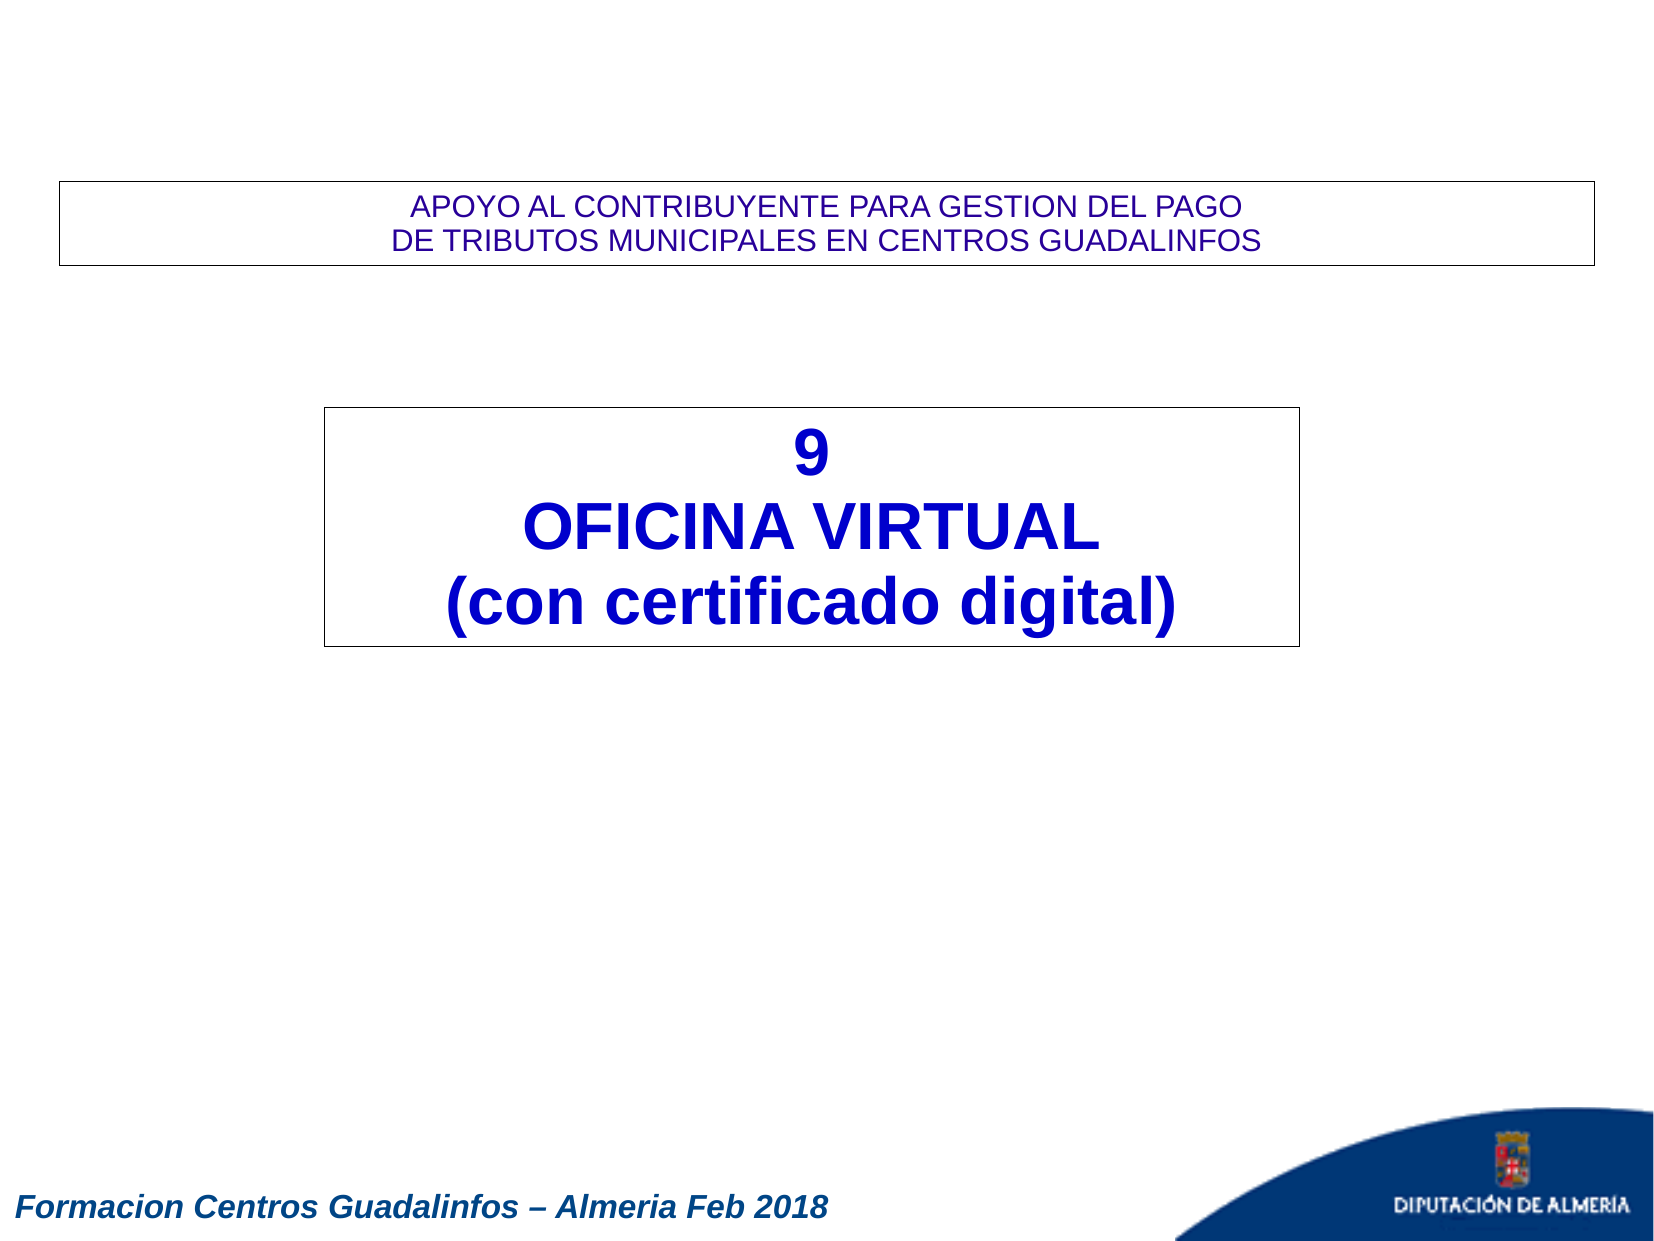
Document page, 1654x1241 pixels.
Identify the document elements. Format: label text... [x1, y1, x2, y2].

text_box APOYO AL CONTRIBUYENTE PARA GESTION DEL PAGO DE TRIBUTOS MUNICIPALES EN CENTROS GUADALINFOS [59, 181, 1595, 266]
text_box 9 OFICINA VIRTUAL (con certificado digital) [324, 407, 1300, 647]
text_box Formacion Centros Guadalinfos – Almeria Feb 2018 [0, 1181, 845, 1234]
picture [1175, 1107, 1654, 1241]
